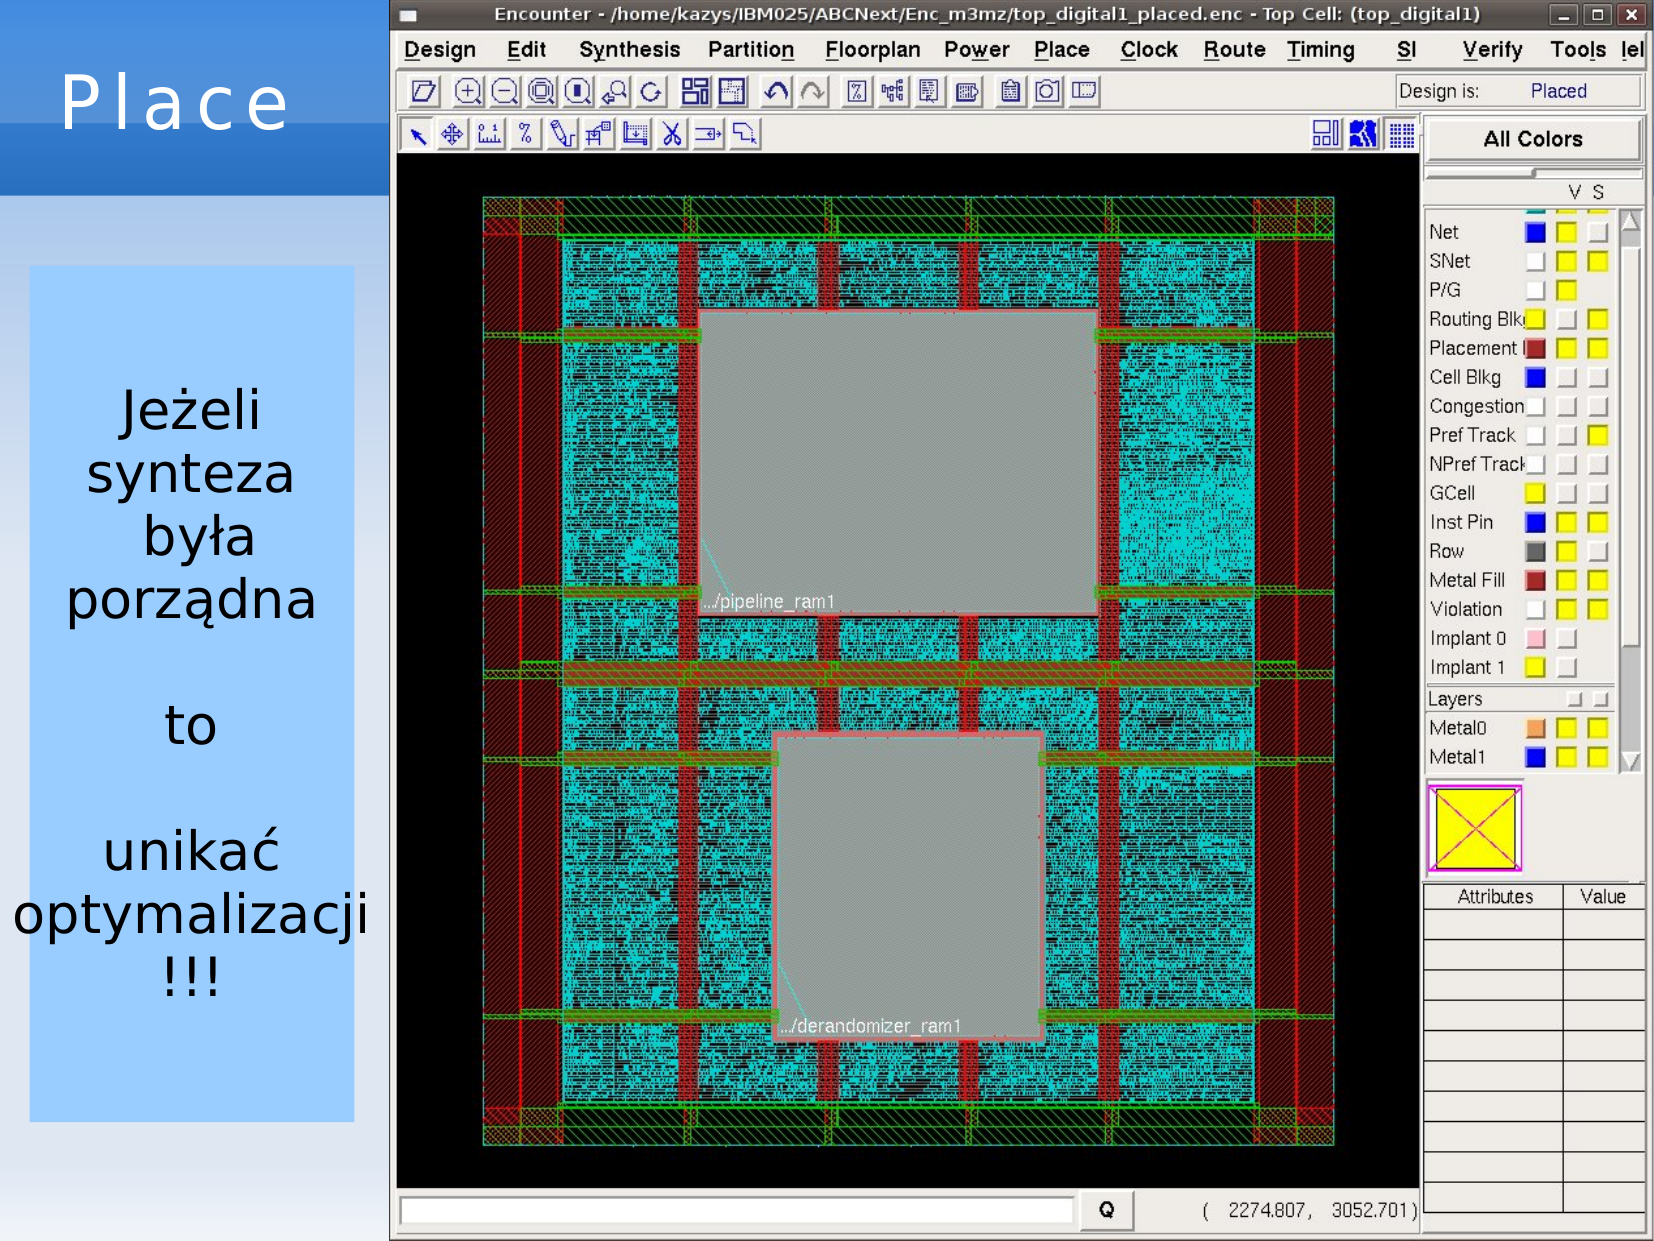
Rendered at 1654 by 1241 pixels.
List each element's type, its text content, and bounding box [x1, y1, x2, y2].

picture [0, 0, 1654, 1241]
title Place [59, 29, 389, 178]
text_box Jeżeli synteza była porządna to unikać optymalizacji !!! [29, 265, 355, 1123]
